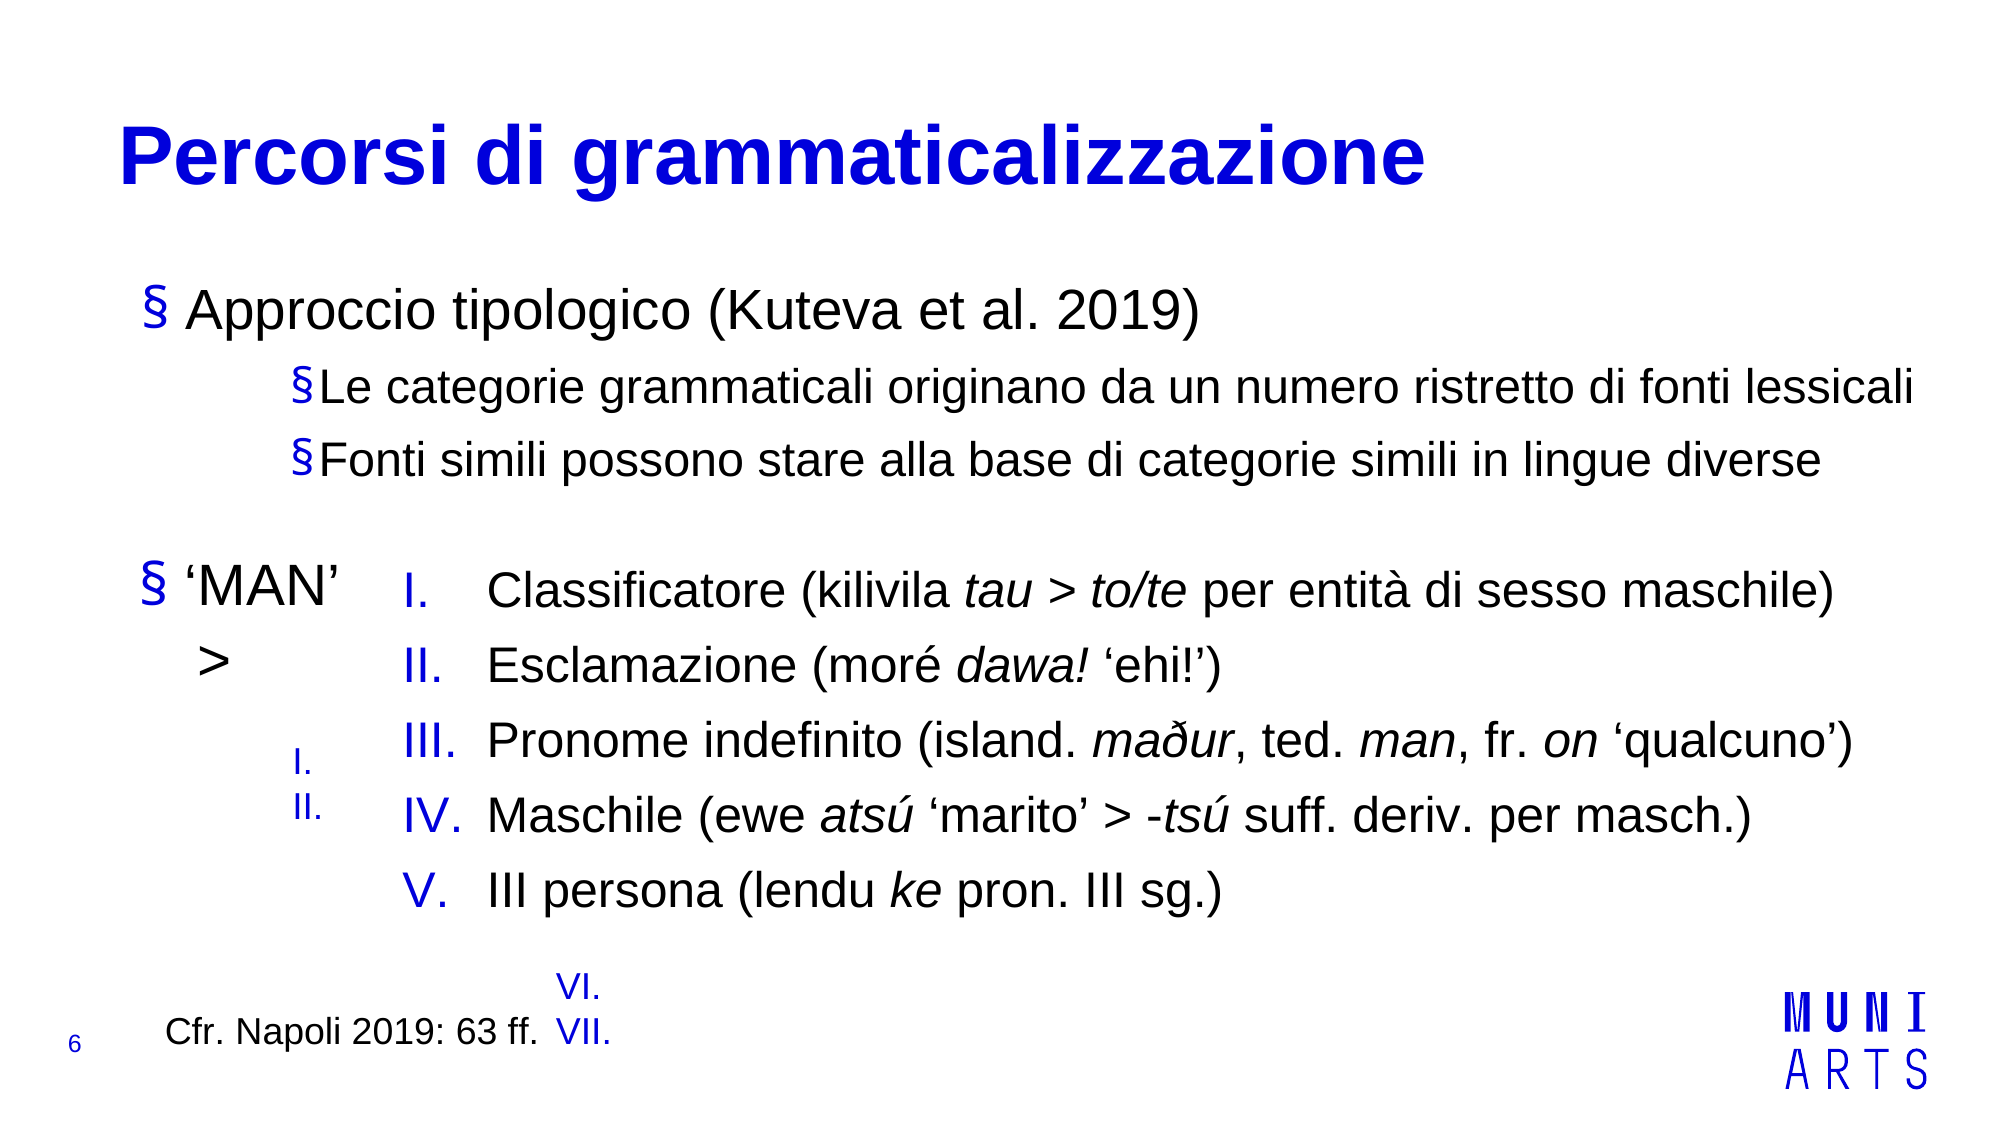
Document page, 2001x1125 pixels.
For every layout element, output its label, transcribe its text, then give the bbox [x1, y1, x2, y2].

text_box Classificatore (kilivila tau > to/te per entità di sesso maschile) Esclamazione (moré dawa! ‘ehi!’) Pronome indefinito (island. maður, ted. man, fr. on ‘qualcuno’) Maschile (ewe atsú ‘marito’ > -tsú suff. deriv. per masch.) III persona (lendu ke pron. III sg.) [378, 542, 1956, 949]
text_box Cfr. Napoli 2019: 63 ff. [142, 976, 2000, 1067]
text_box ‘man’ > [115, 542, 378, 949]
title Percorsi di grammaticalizzazione [118, 118, 1883, 193]
list Approccio tipologico (Kuteva et al. 2019) Le categorie grammaticali originano da un numero ristretto di fonti lessicali Fonti simili possono stare alla base di categorie simili in lingue diverse [118, 268, 1936, 507]
text_box [67, 1021, 110, 1063]
